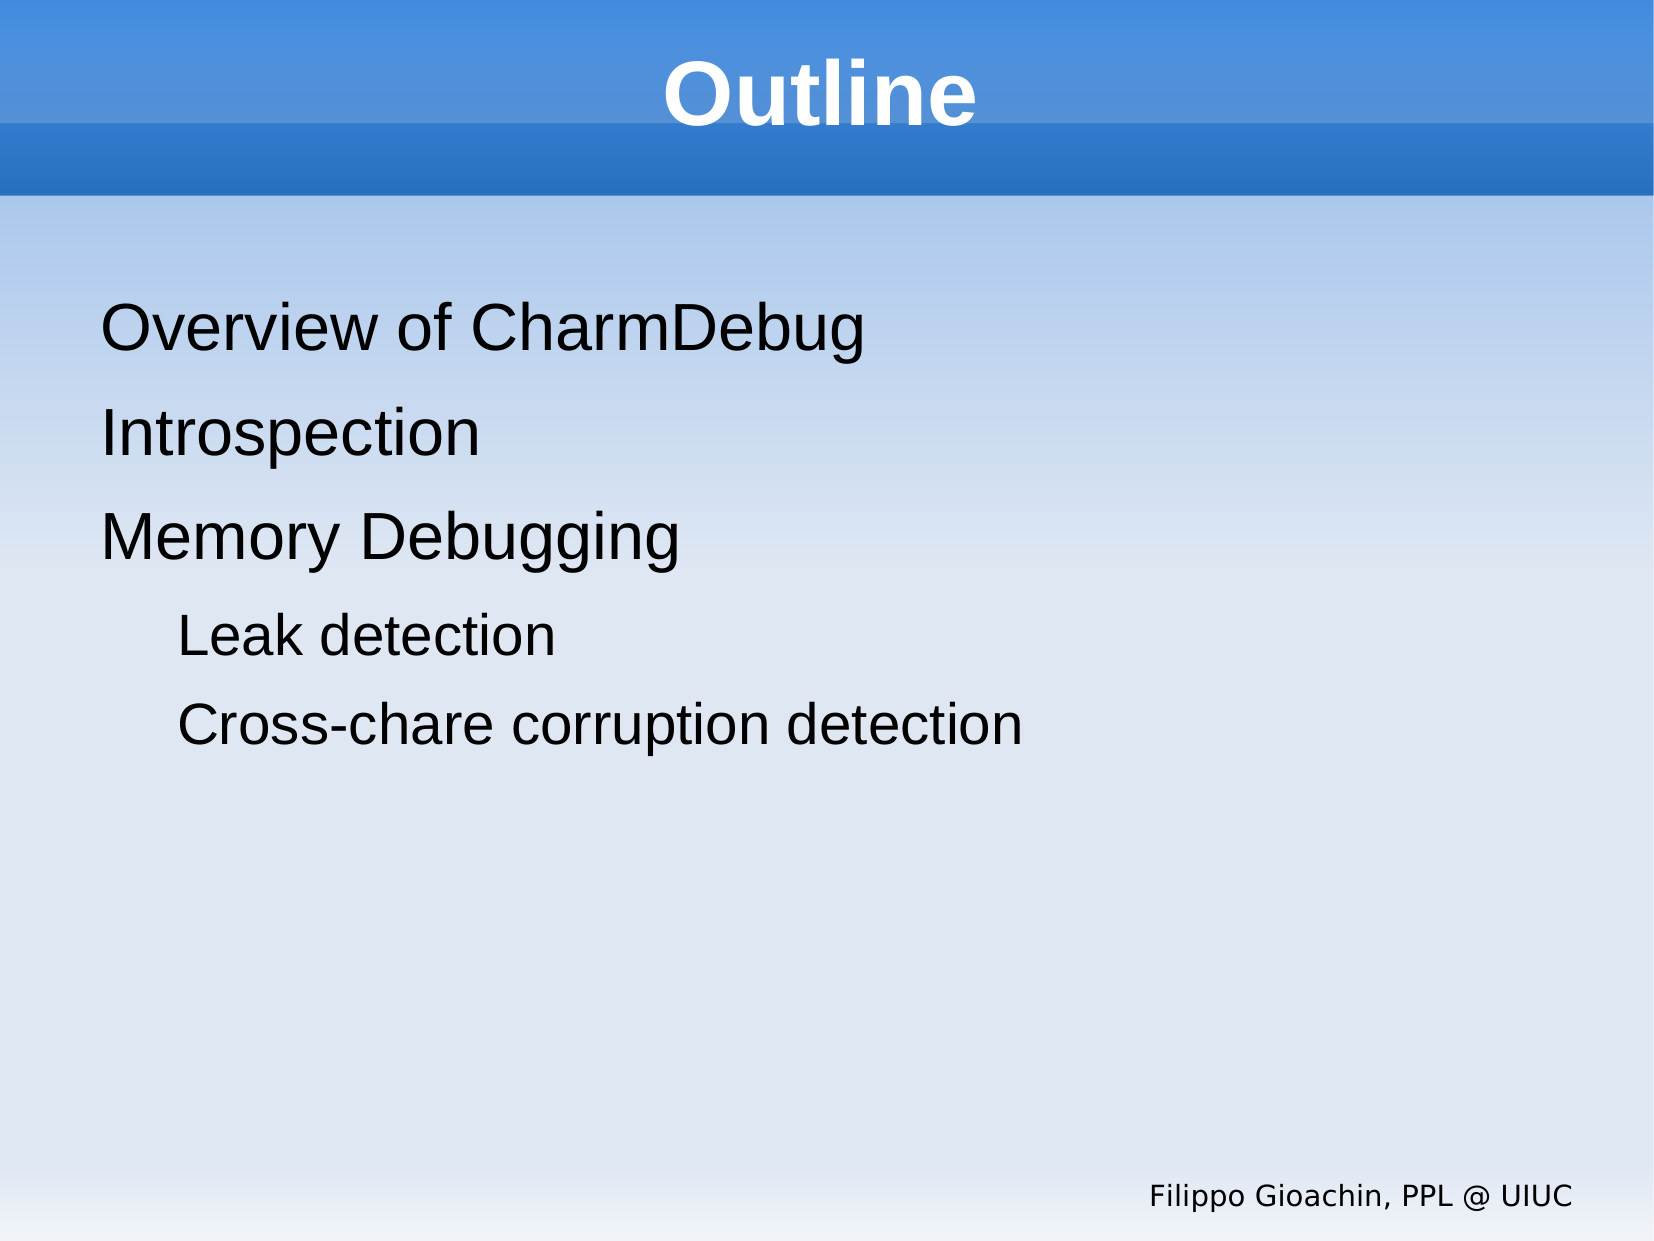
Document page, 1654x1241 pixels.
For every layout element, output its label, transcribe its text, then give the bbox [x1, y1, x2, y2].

picture [0, 0, 1654, 1241]
list Overview of CharmDebug Introspection Memory Debugging Leak detection Cross-chare corruption detection [82, 290, 1571, 1094]
title Outline [76, 0, 1565, 208]
